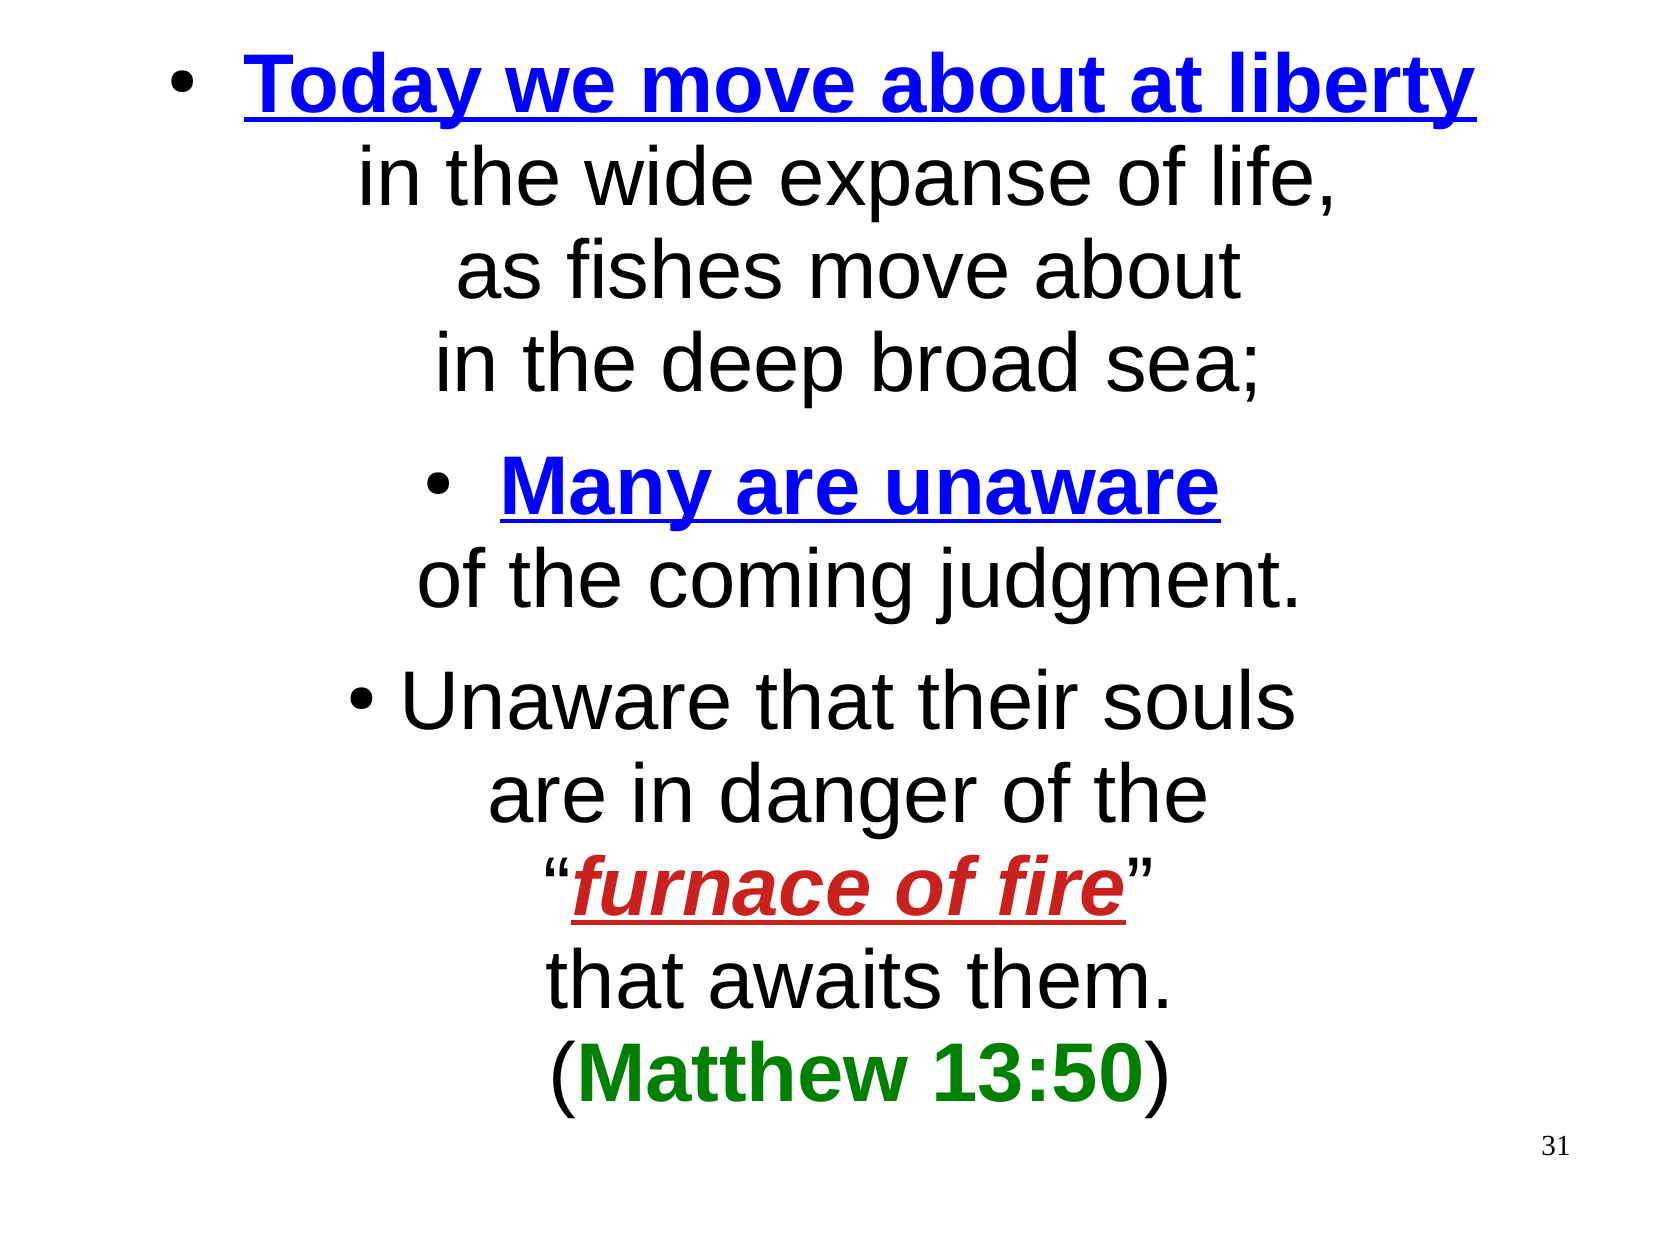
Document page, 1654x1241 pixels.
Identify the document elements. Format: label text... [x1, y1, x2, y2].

list Today we move about at liberty in the wide expanse of life, as fishes move about in the deep broad sea; Many are unaware of the coming judgment. Unaware that their souls are in danger of the “furnace of fire” that awaits them. (Matthew 13:50) [37, 37, 1613, 1201]
